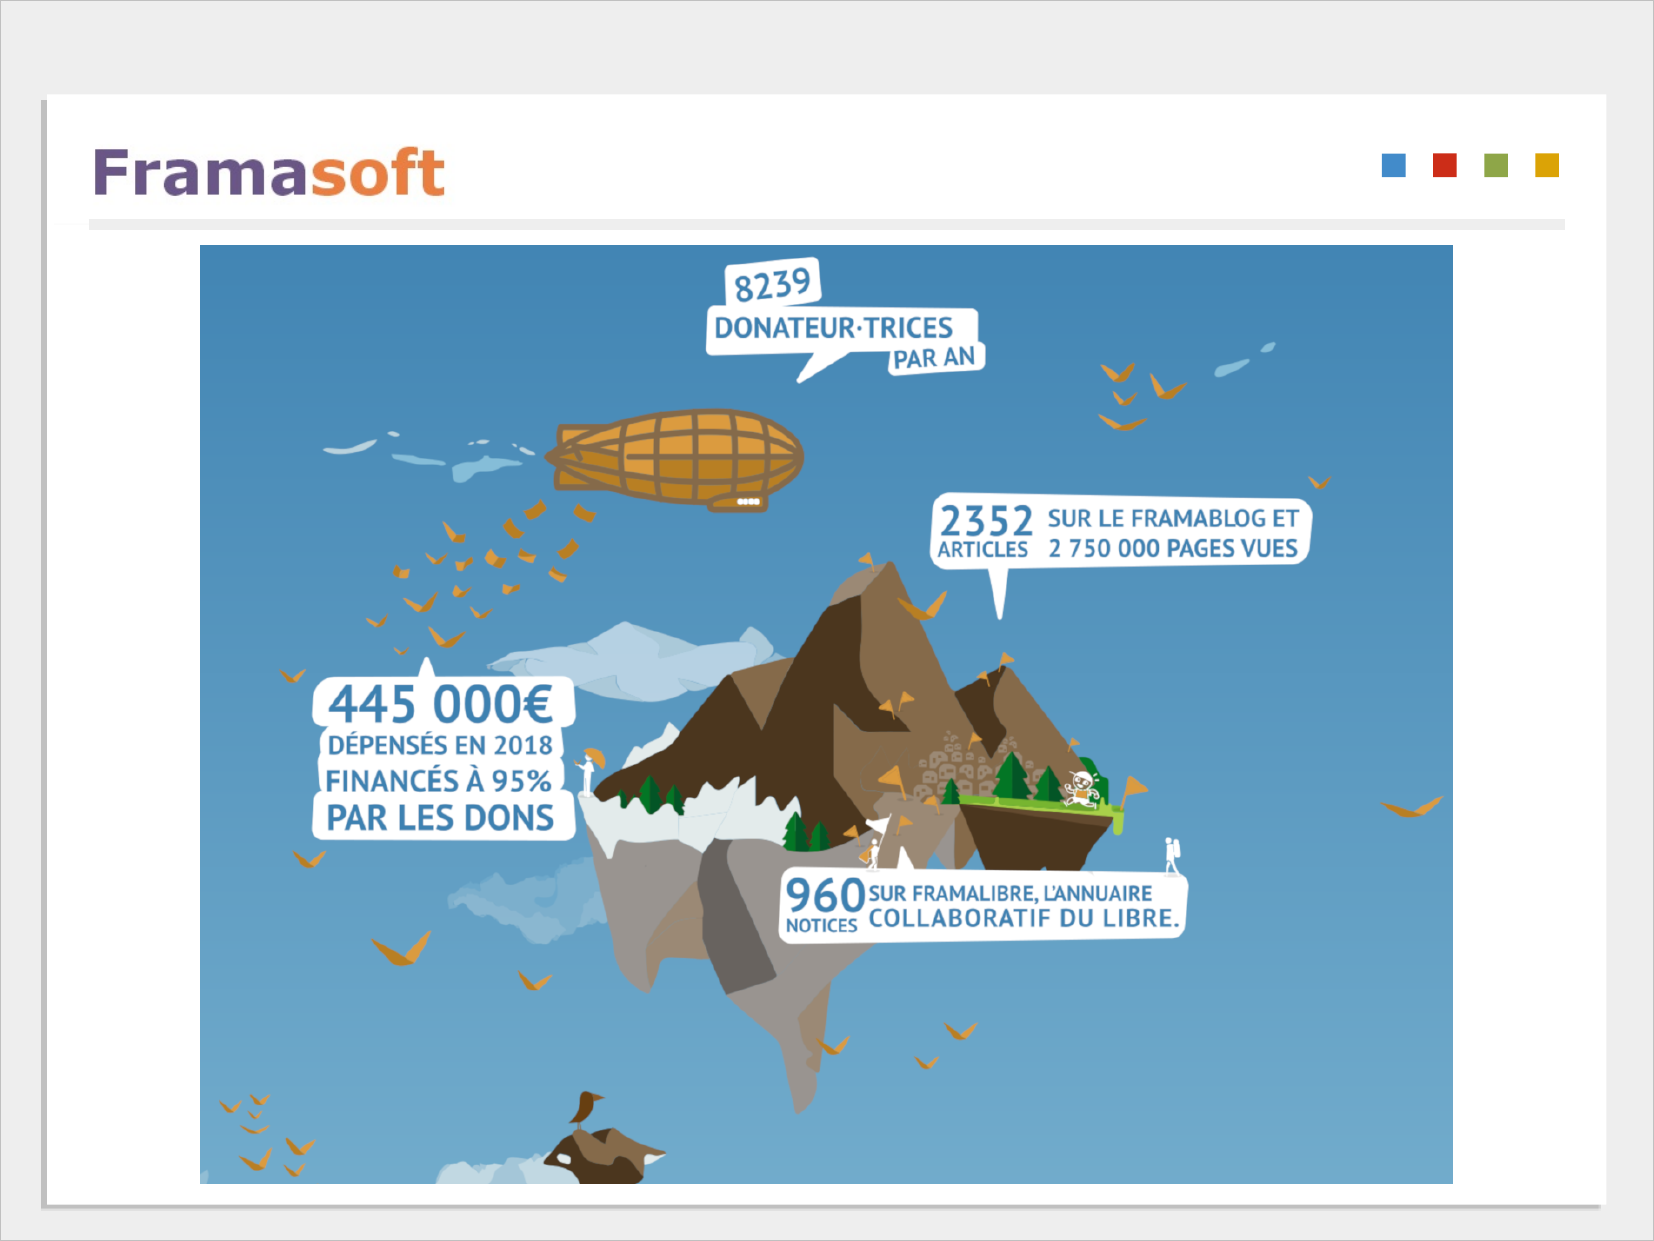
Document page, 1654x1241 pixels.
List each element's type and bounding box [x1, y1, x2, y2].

text_box [0, 0, 1654, 1241]
picture [200, 245, 1453, 1184]
picture [54, 104, 508, 225]
